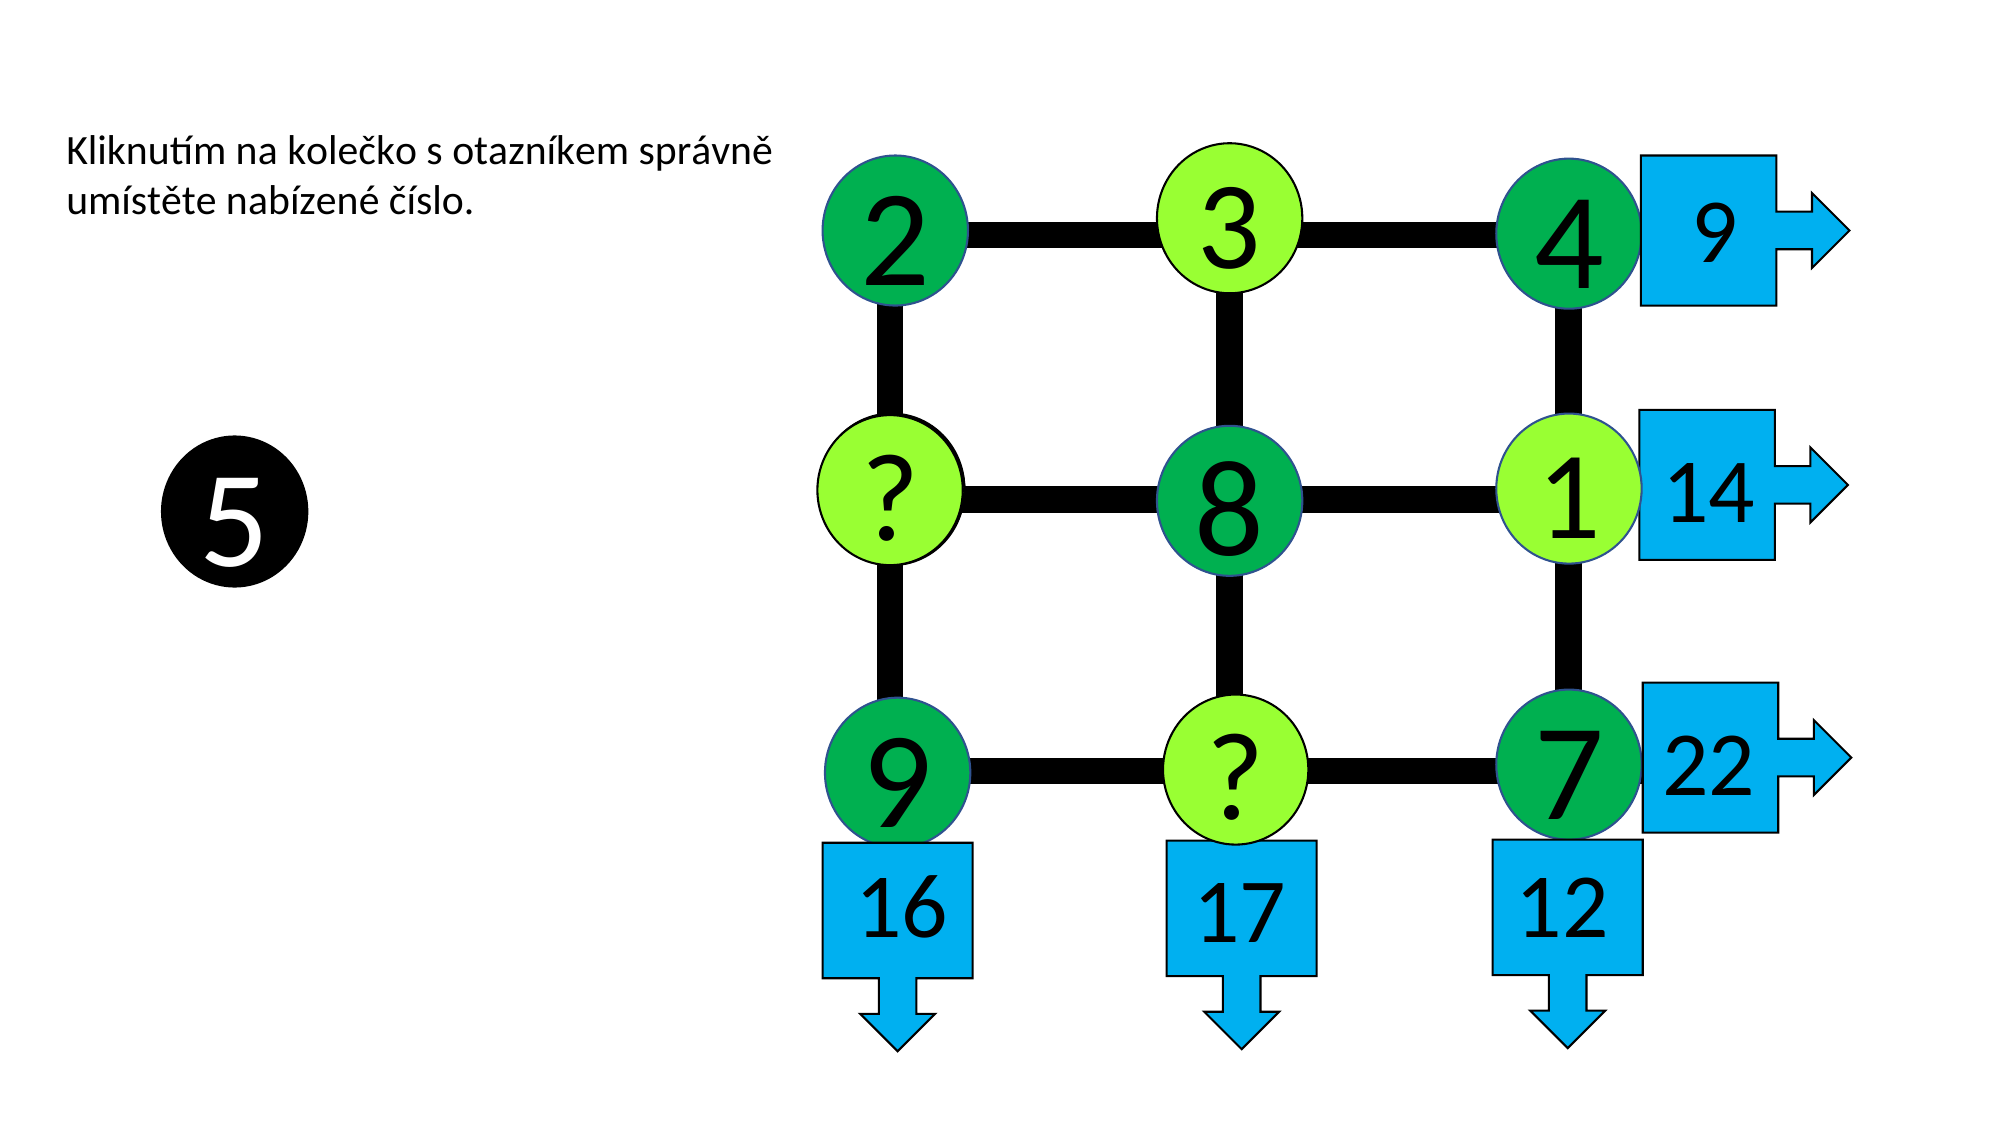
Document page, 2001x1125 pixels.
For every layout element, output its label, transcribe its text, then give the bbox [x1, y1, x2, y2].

text_box [962, 487, 1158, 512]
text_box [1556, 563, 1581, 690]
text_box 4 [1496, 158, 1640, 309]
text_box [967, 223, 1162, 248]
text_box [877, 565, 903, 700]
text_box 1 [1496, 413, 1642, 564]
text_box [1640, 155, 1850, 306]
text_box ? [1163, 694, 1309, 845]
text_box 22 [1647, 695, 1771, 822]
text_box [1639, 409, 1848, 560]
text_box [1556, 308, 1581, 414]
text_box Kliknutím na kolečko s otazníkem správně umístěte nabízené číslo. [51, 114, 789, 231]
text_box 7 [1496, 689, 1642, 837]
text_box [1302, 487, 1499, 512]
text_box [954, 450, 959, 459]
text_box [1492, 839, 1643, 1049]
text_box 9 [1676, 162, 1753, 289]
text_box [822, 842, 973, 1052]
text_box [1640, 682, 1852, 833]
text_box ? [817, 415, 963, 566]
text_box [1216, 575, 1242, 697]
text_box [867, 304, 954, 449]
text_box 8 [1156, 425, 1303, 576]
text_box 9 [824, 697, 971, 837]
text_box 17 [1178, 842, 1302, 969]
text_box 14 [1647, 423, 1771, 549]
text_box [1166, 840, 1317, 1050]
text_box 3 [1156, 143, 1303, 294]
text_box 12 [1501, 837, 1624, 964]
text_box [1308, 759, 1498, 784]
text_box [970, 759, 1164, 784]
text_box [1216, 293, 1242, 426]
text_box [1297, 223, 1497, 248]
text_box 2 [822, 155, 968, 306]
text_box 5 [161, 436, 308, 587]
text_box 16 [840, 837, 964, 964]
